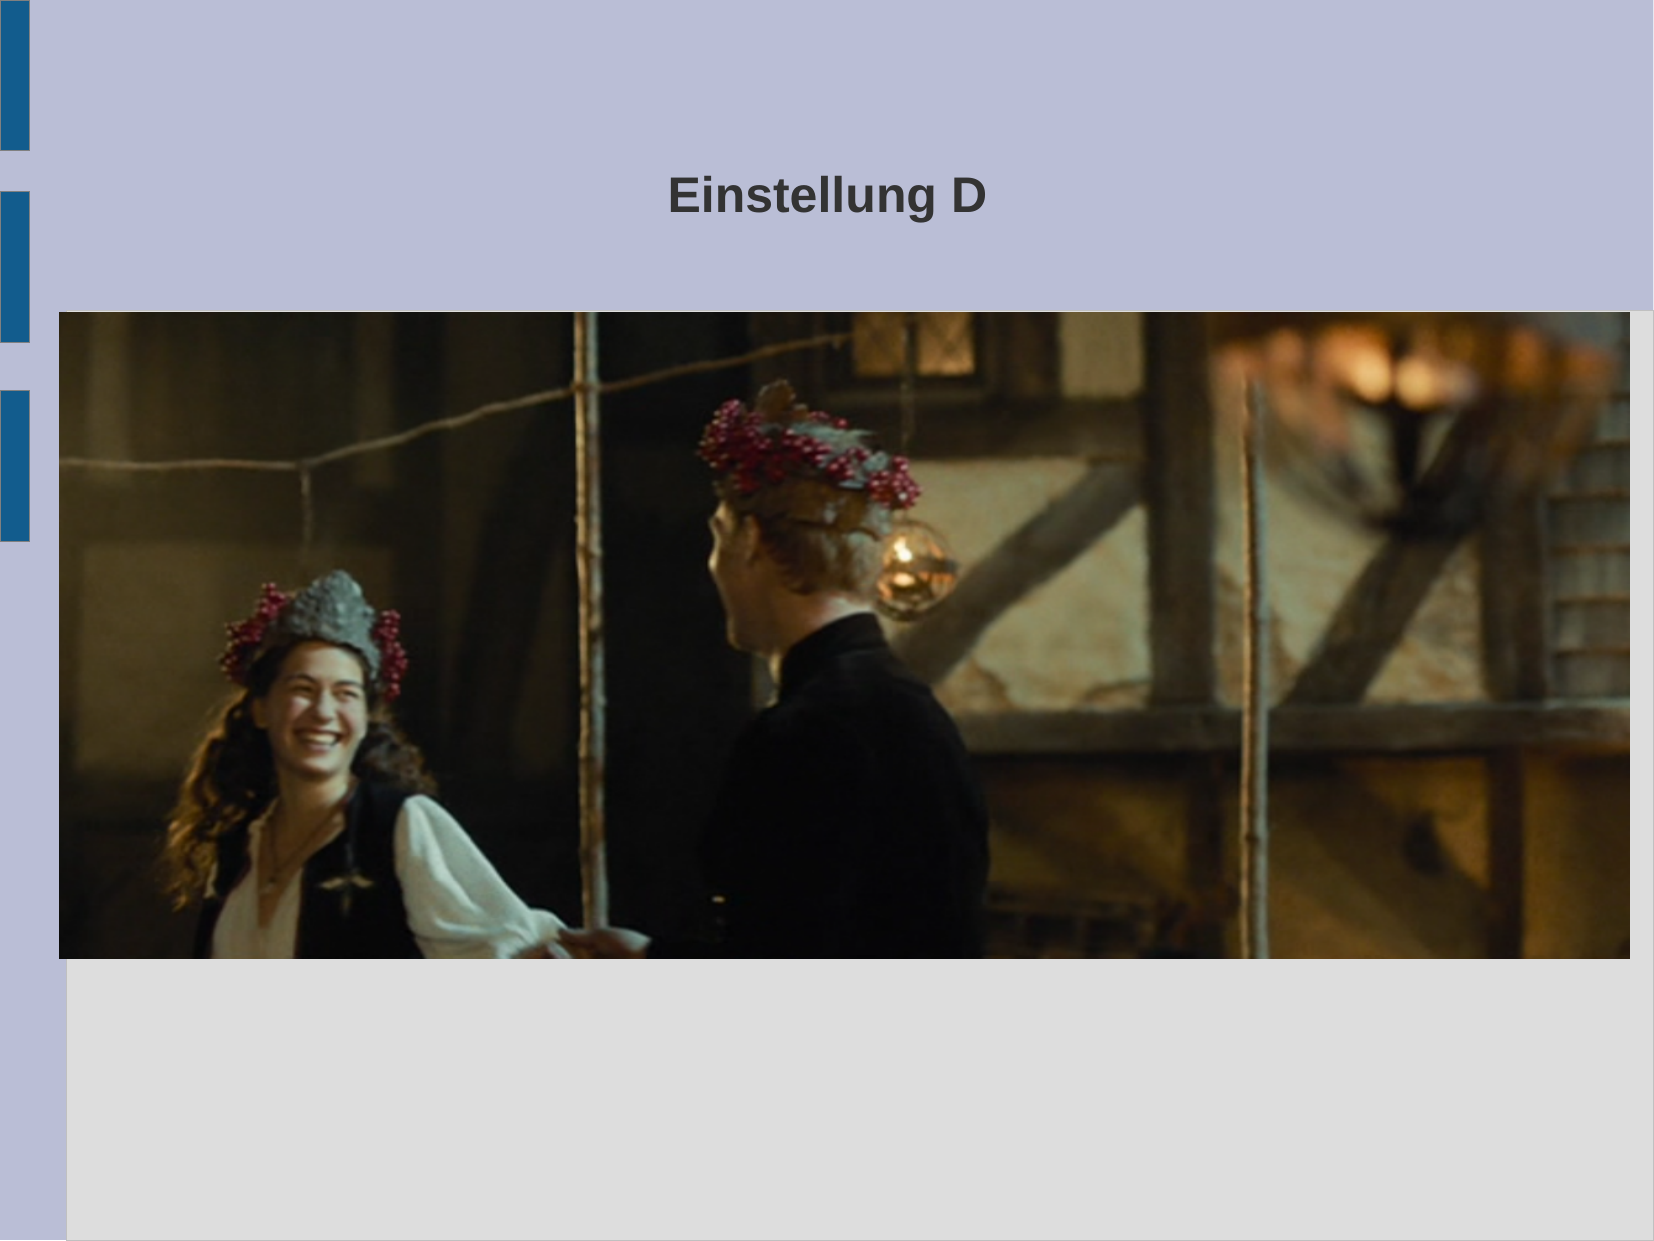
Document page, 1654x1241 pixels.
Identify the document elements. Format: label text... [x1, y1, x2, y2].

picture [59, 312, 1630, 959]
title Einstellung D [121, 91, 1534, 299]
